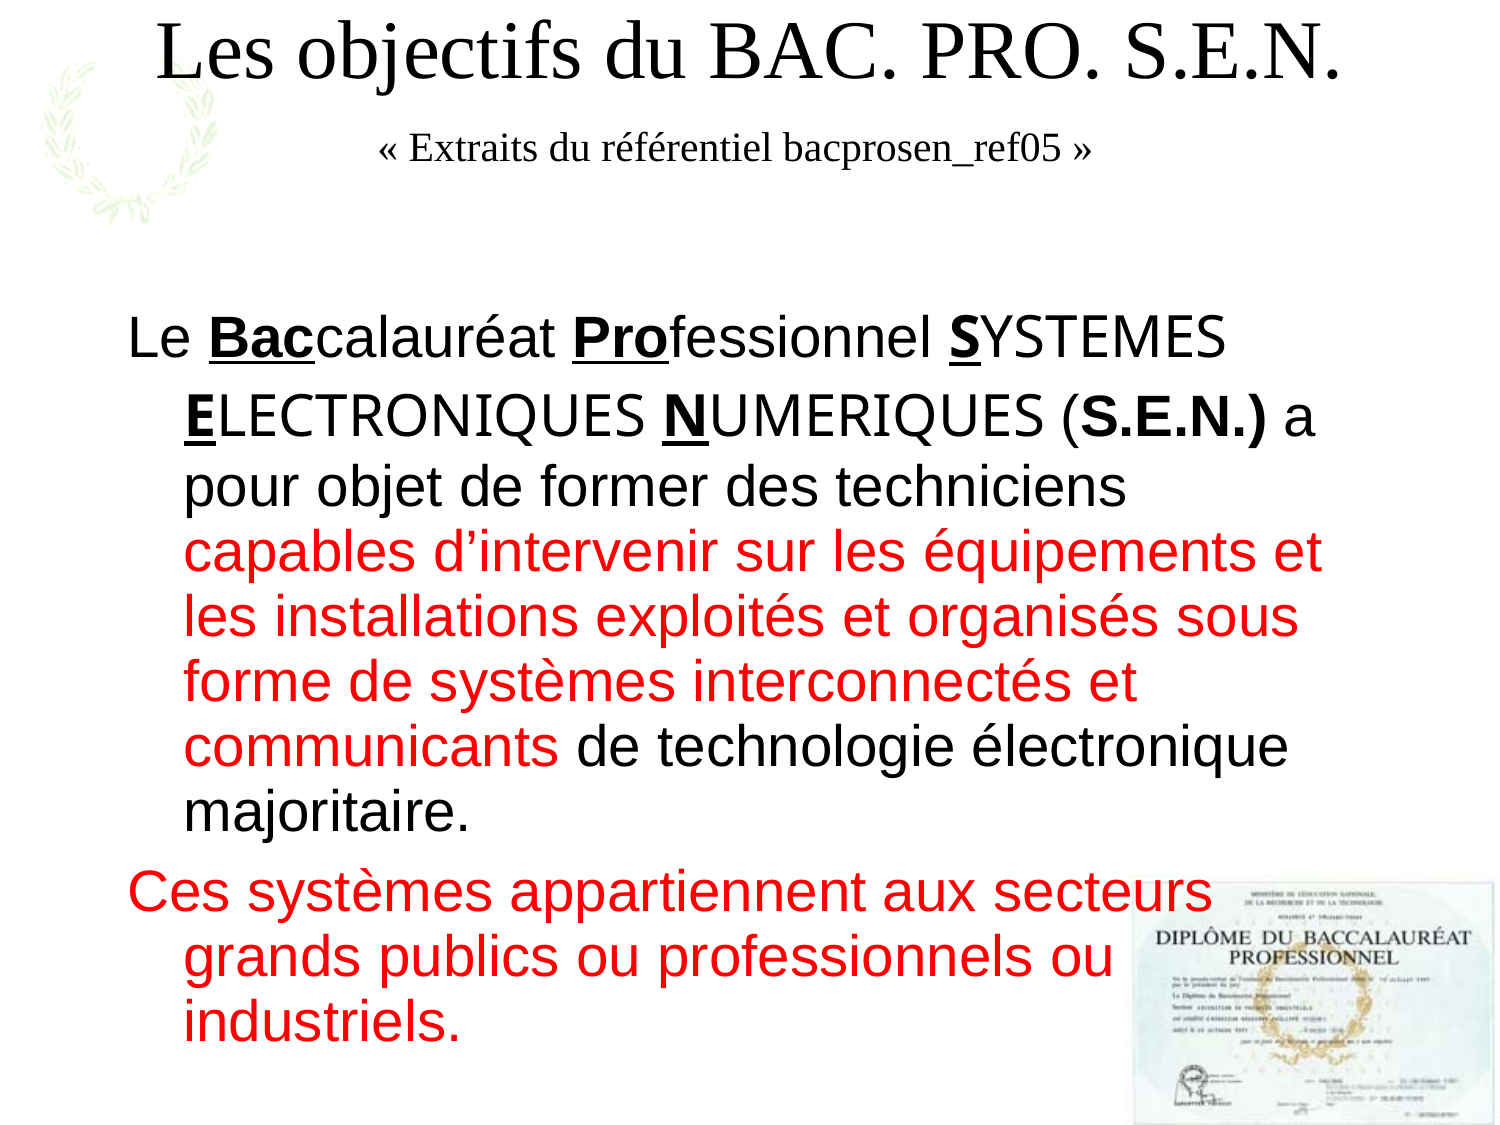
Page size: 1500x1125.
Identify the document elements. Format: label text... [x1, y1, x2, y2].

picture [1125, 874, 1500, 1125]
picture [37, 50, 226, 237]
title Les objectifs du BAC. PRO. S.E.N. [112, 0, 1388, 108]
list Le Baccalauréat Professionnel SYSTEMES ELECTRONIQUES NUMERIQUES (S.E.N.) a pour objet de former des techniciens capables d’intervenir sur les équipements et les installations exploités et organisés sous forme de systèmes interconnectés et communicants de technologie électronique majoritaire. Ces systèmes appartiennent aux secteurs grands publics ou professionnels ou industriels. [112, 287, 1388, 1088]
text_box « Extraits du référentiel bacprosen_ref05 » [362, 112, 1138, 178]
